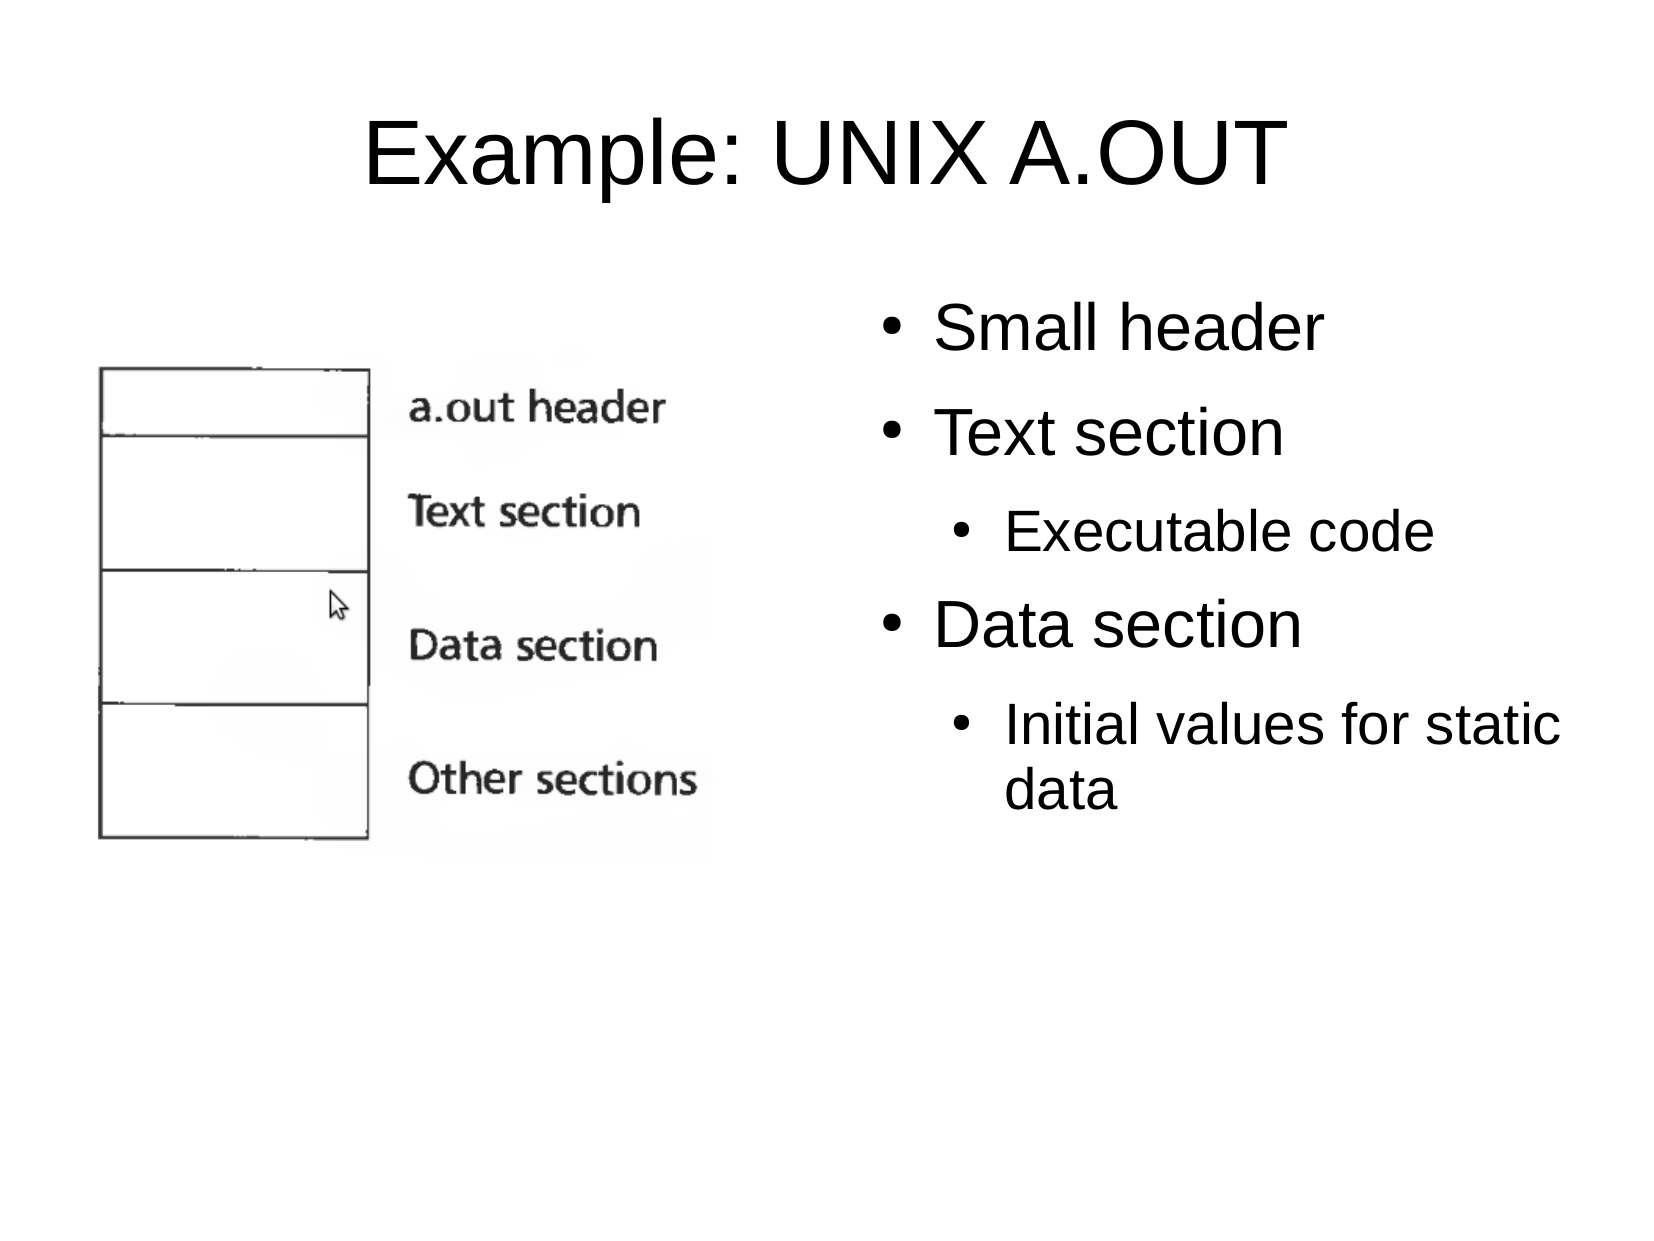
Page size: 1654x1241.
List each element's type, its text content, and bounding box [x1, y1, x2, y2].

picture [75, 339, 713, 863]
title Example: UNIX A.OUT [82, 49, 1571, 257]
list Small header Text section Executable code Data section Initial values for static data [862, 290, 1571, 1010]
